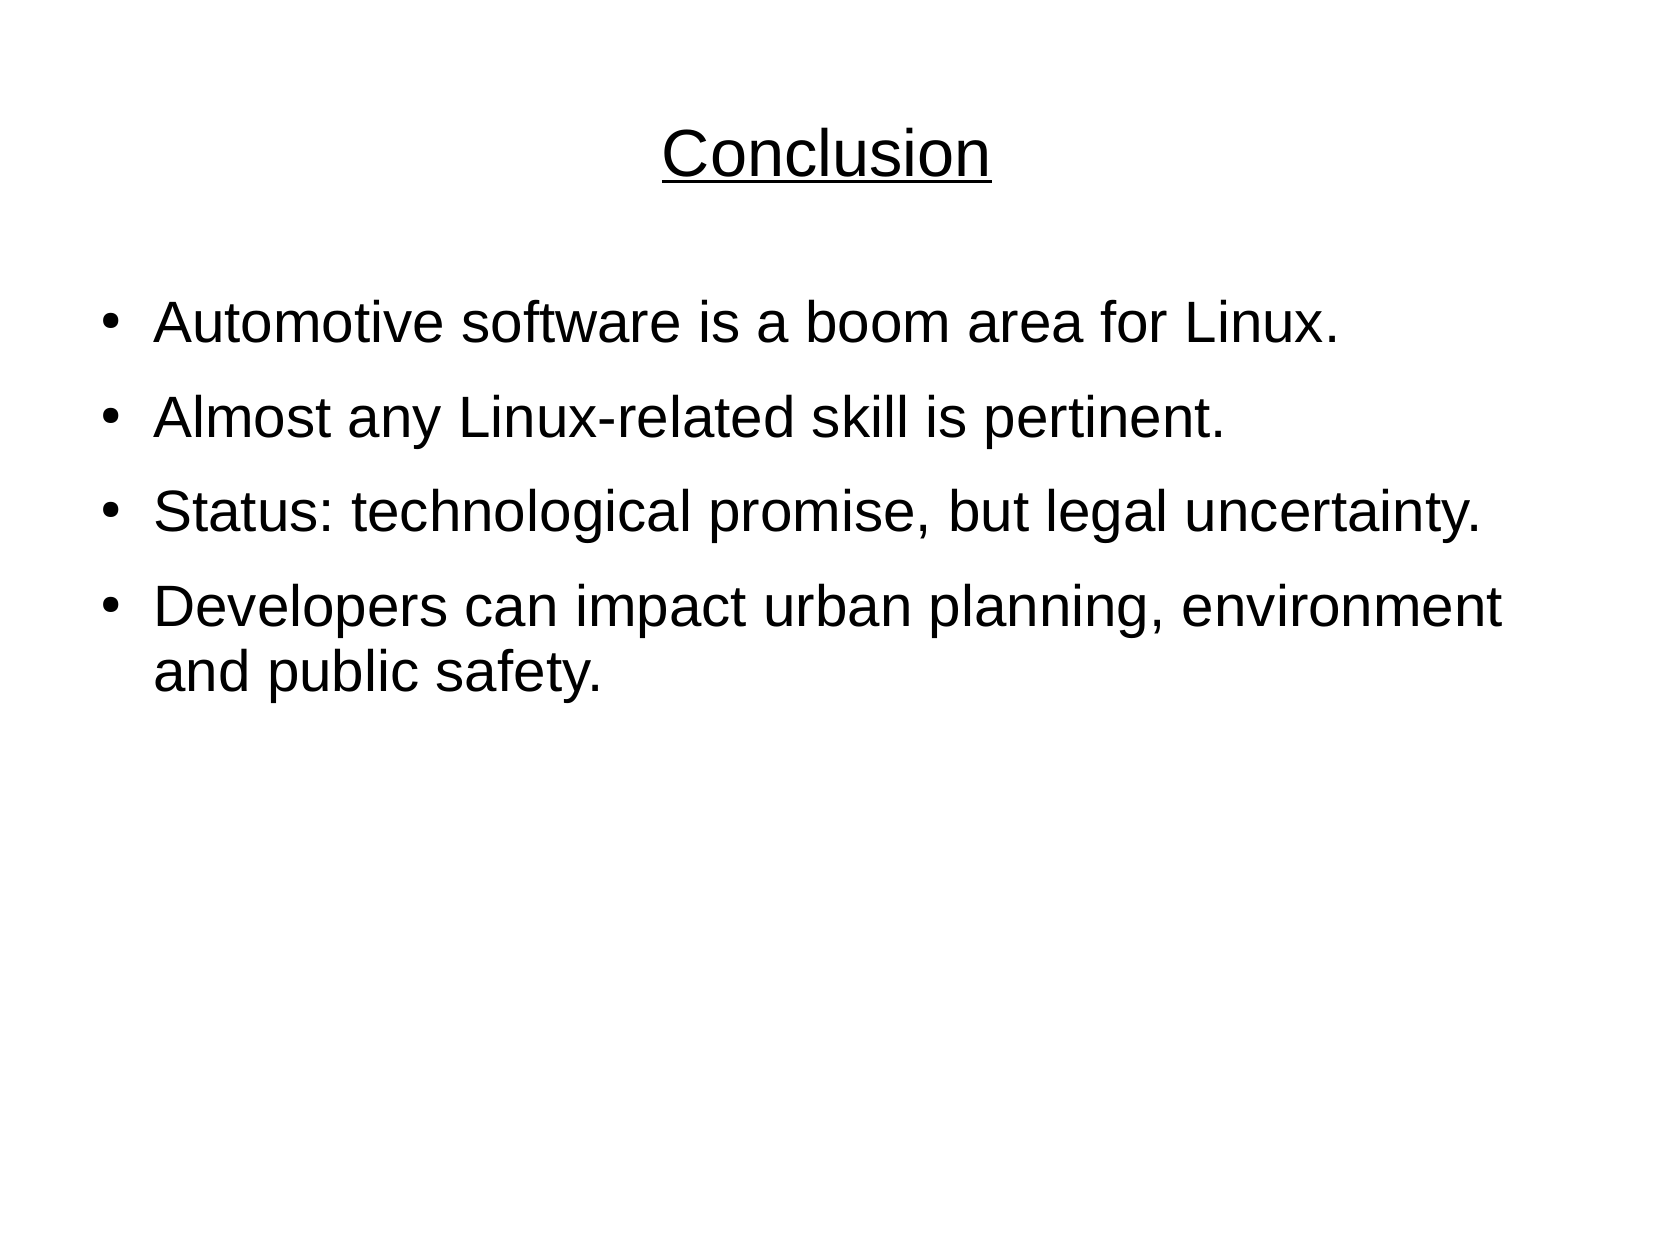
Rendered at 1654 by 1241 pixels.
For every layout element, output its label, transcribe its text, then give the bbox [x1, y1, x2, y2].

title Conclusion [82, 49, 1571, 257]
list Automotive software is a boom area for Linux. Almost any Linux-related skill is pertinent. Status: technological promise, but legal uncertainty. Developers can impact urban planning, environment and public safety. [82, 290, 1571, 1010]
